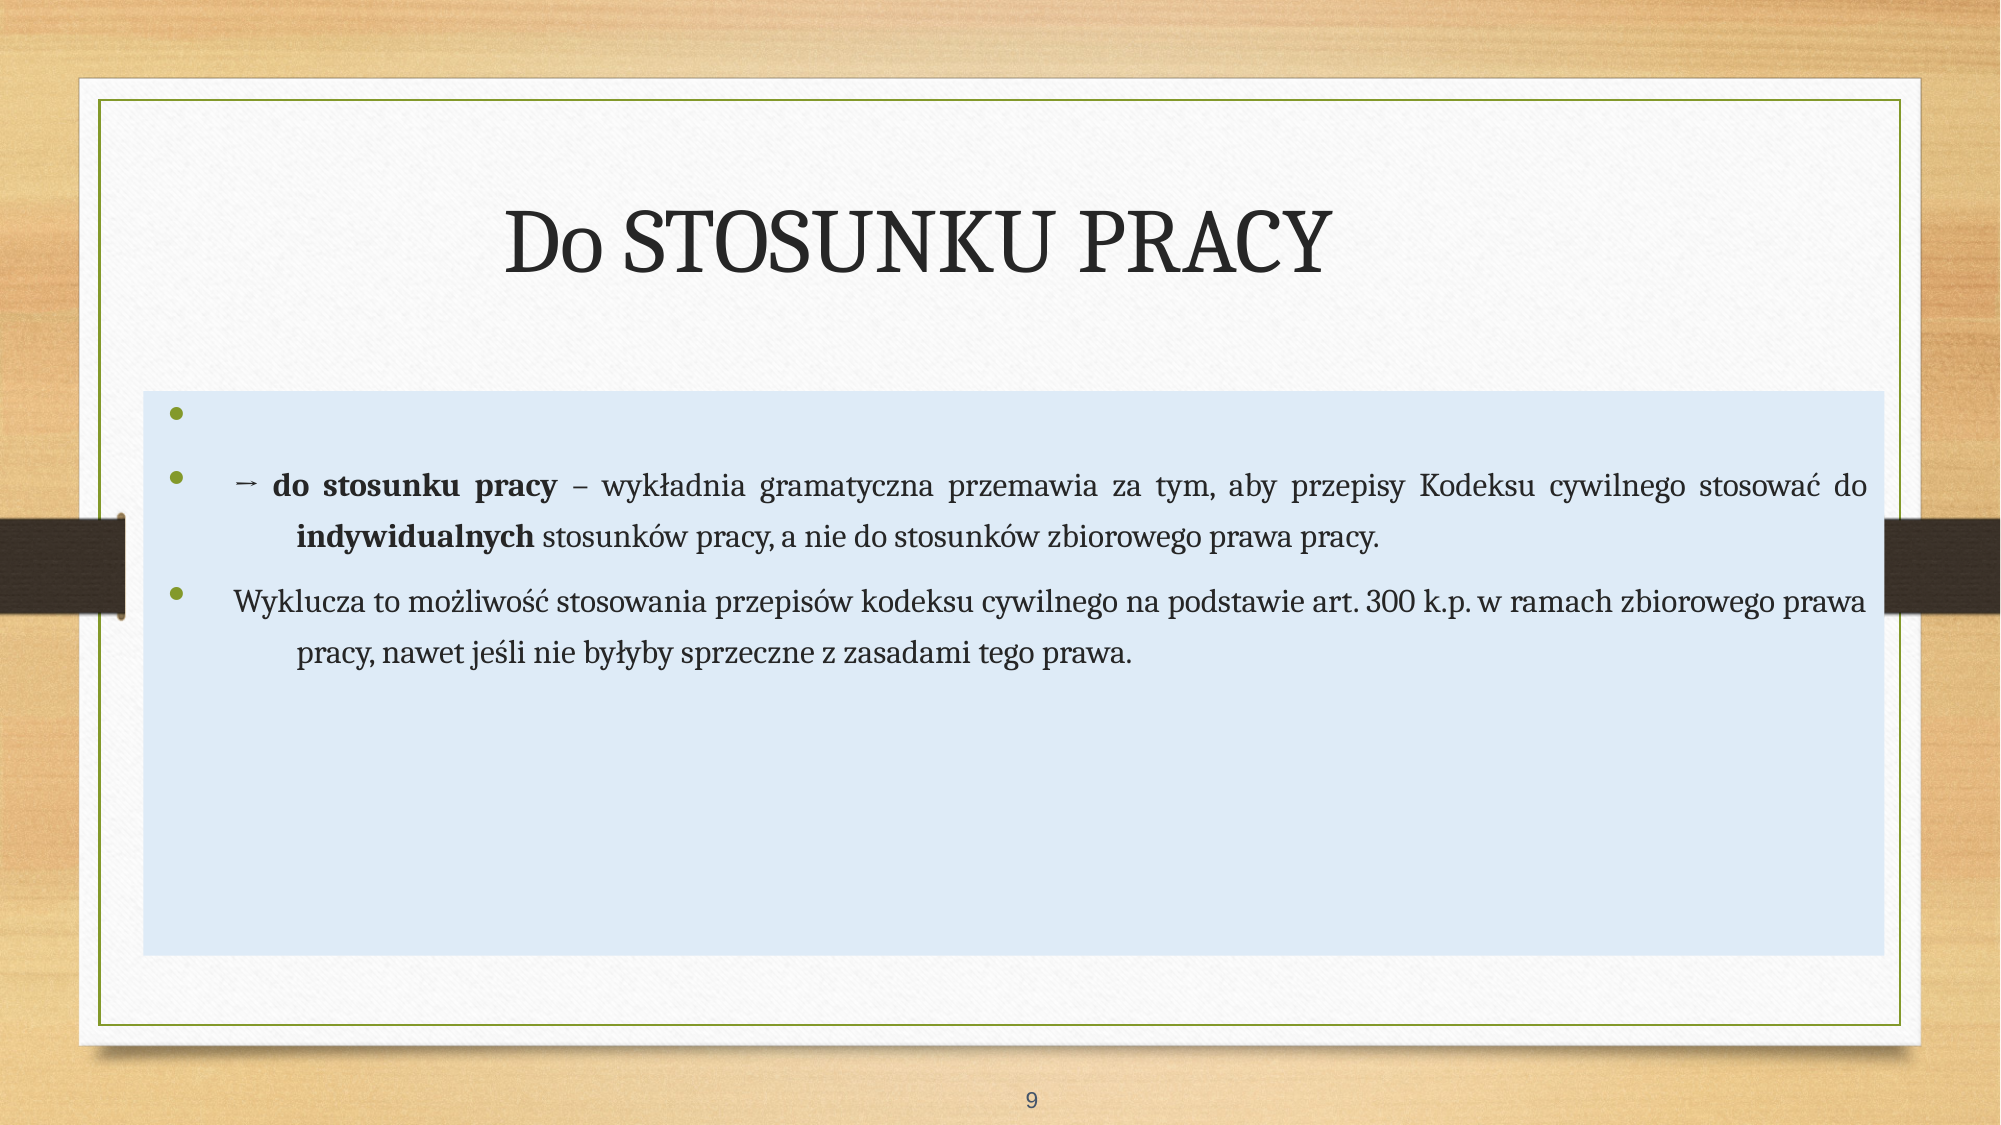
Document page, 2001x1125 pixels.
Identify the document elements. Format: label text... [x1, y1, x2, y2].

title Do STOSUNKU PRACY [324, 146, 1513, 391]
text_box ‹#› [1025, 1075, 1123, 1114]
list → do stosunku pracy – wykładnia gramatyczna przemawia za tym, aby przepisy Kodeksu cywilnego stosować do indywidualnych stosunków pracy, a nie do stosunków zbiorowego prawa pracy. Wyklucza to możliwość stosowania przepisów kodeksu cywilnego na podstawie art. 300 k.p. w ramach zbiorowego prawa pracy, nawet jeśli nie byłyby sprzeczne z zasadami tego prawa. [143, 391, 1885, 956]
